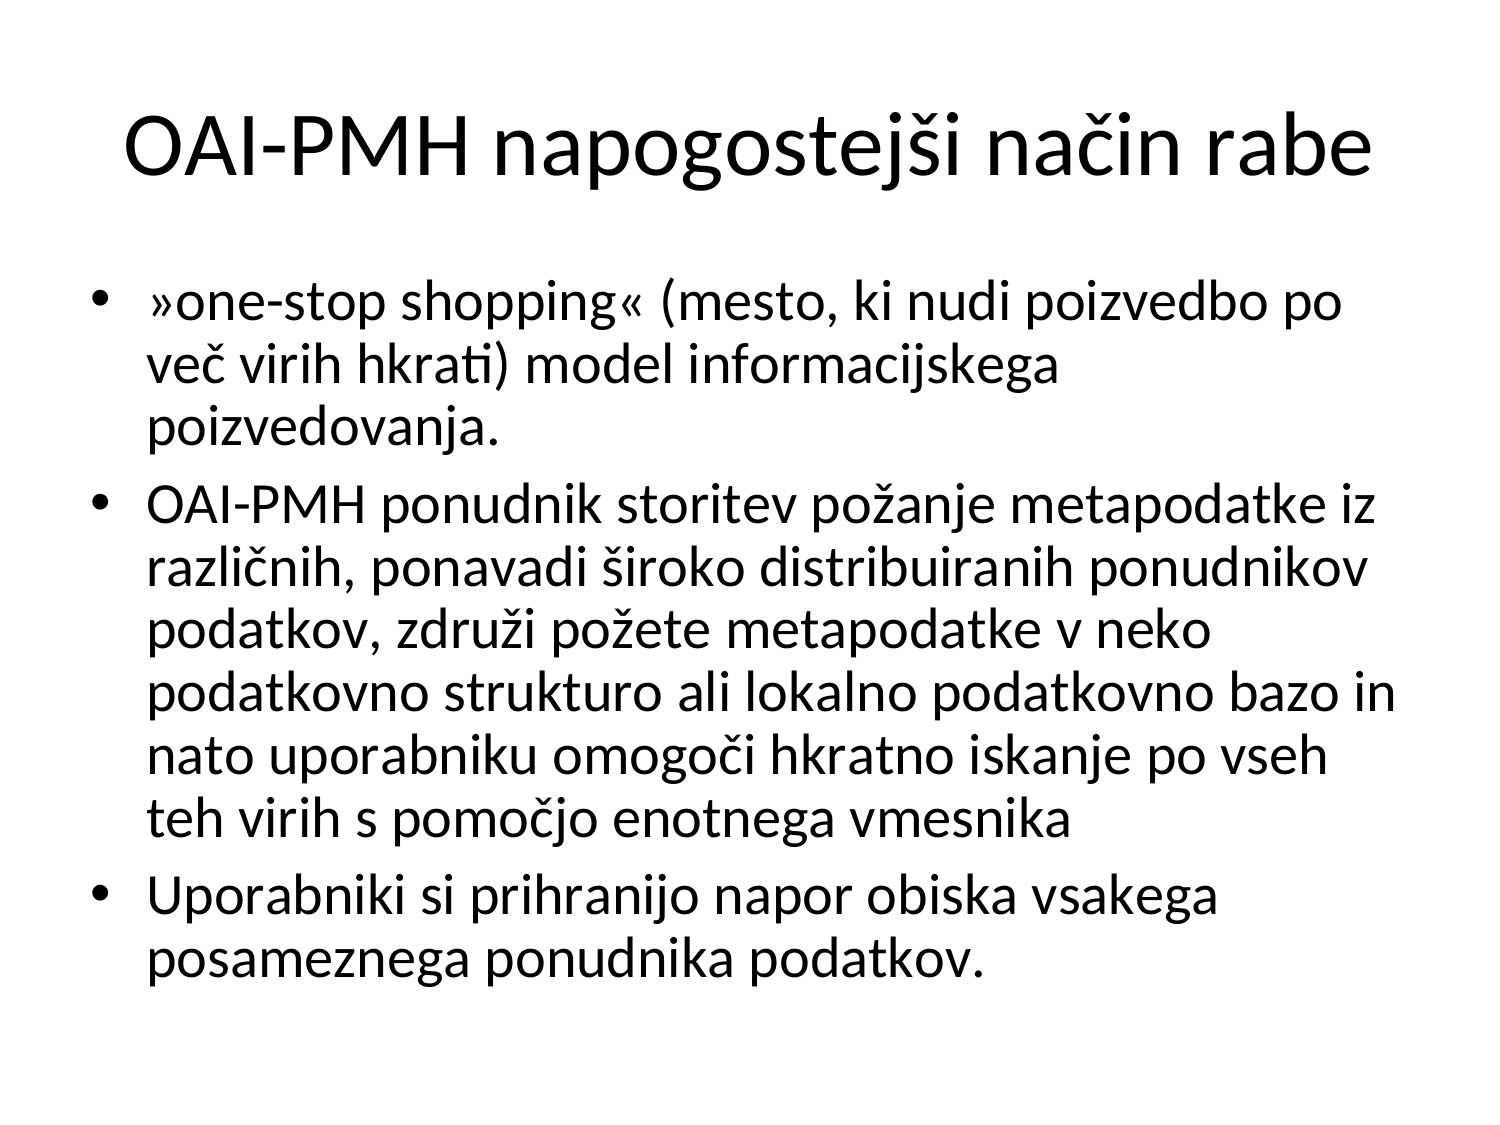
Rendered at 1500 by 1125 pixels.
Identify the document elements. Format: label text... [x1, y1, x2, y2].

list »one-stop shopping« (mesto, ki nudi poizvedbo po več virih hkrati) model informacijskega poizvedovanja. OAI-PMH ponudnik storitev požanje metapodatke iz različnih, ponavadi široko distribuiranih ponudnikov podatkov, združi požete metapodatke v neko podatkovno strukturo ali lokalno podatkovno bazo in nato uporabniku omogoči hkratno iskanje po vseh teh virih s pomočjo enotnega vmesnika Uporabniki si prihranijo napor obiska vsakega posameznega ponudnika podatkov. [75, 262, 1426, 1063]
title OAI-PMH napogostejši način rabe [75, 21, 1426, 257]
